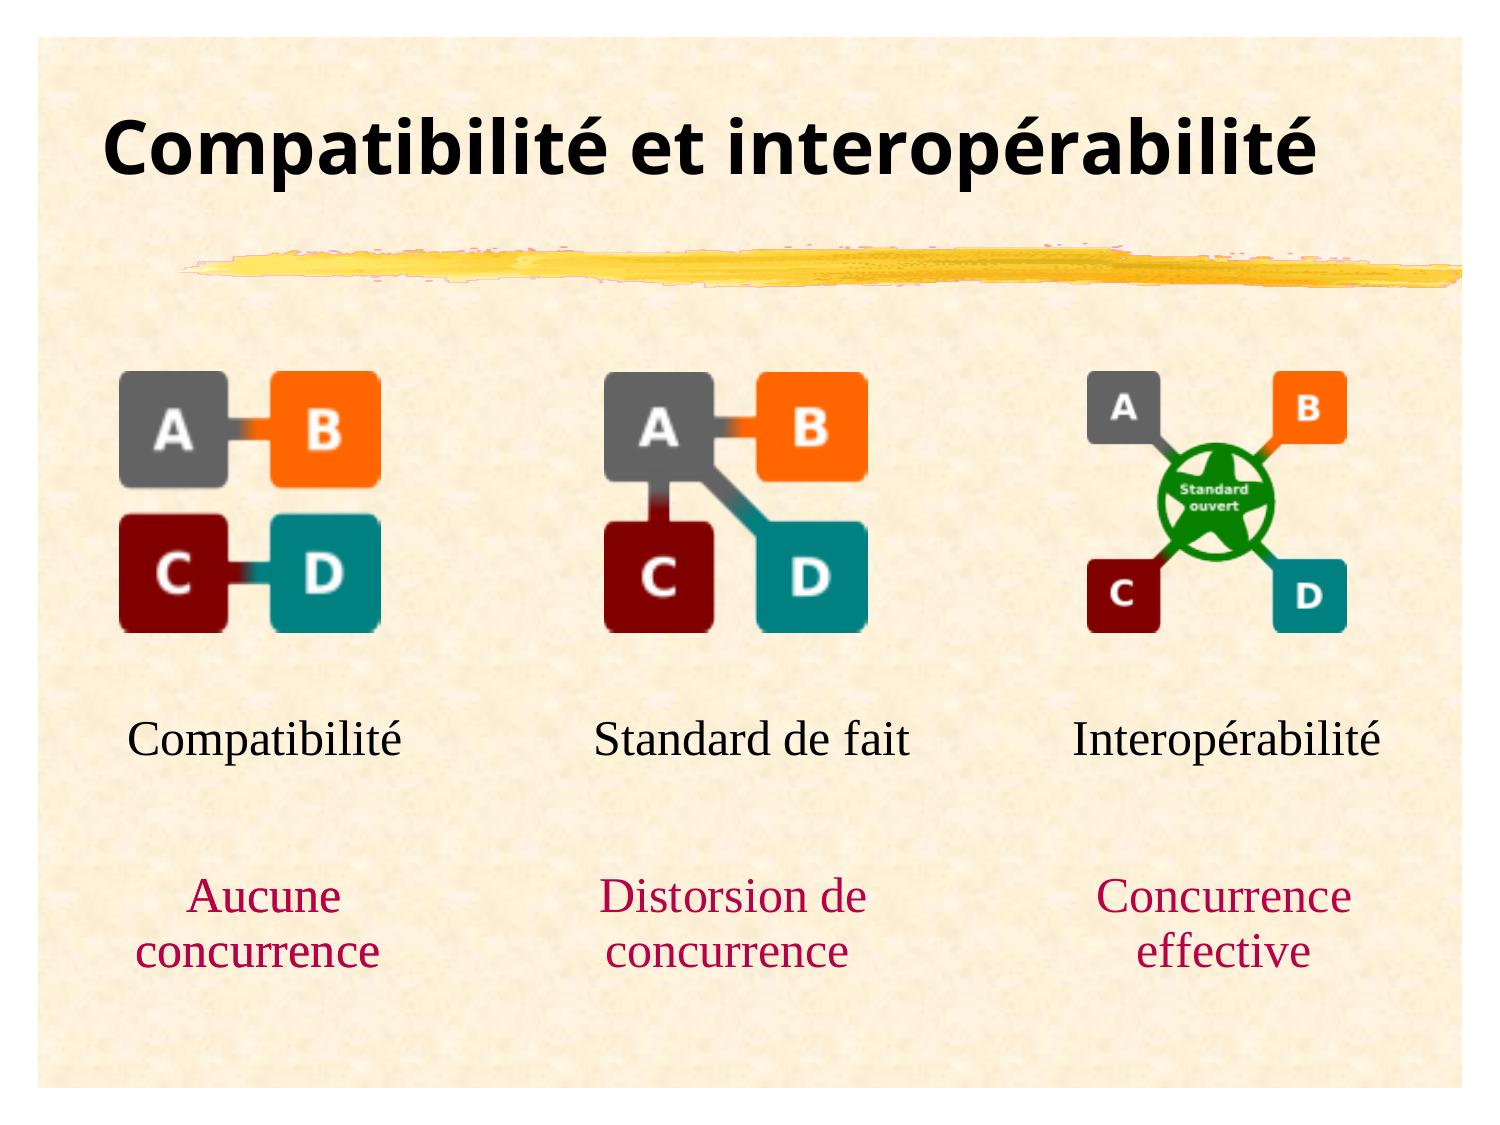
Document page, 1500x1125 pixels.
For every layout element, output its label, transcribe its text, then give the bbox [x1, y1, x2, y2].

picture [37, 37, 1463, 1088]
text_box Aucune concurrence [88, 867, 428, 989]
text_box Compatibilité [96, 711, 422, 774]
text_box Concurrence effective [1048, 868, 1389, 990]
text_box Distorsion de concurrence [558, 867, 898, 989]
text_box Standard de fait [563, 711, 929, 774]
text_box Interopérabilité [1033, 711, 1410, 774]
title Compatibilité et interopérabilité [101, 39, 1456, 253]
